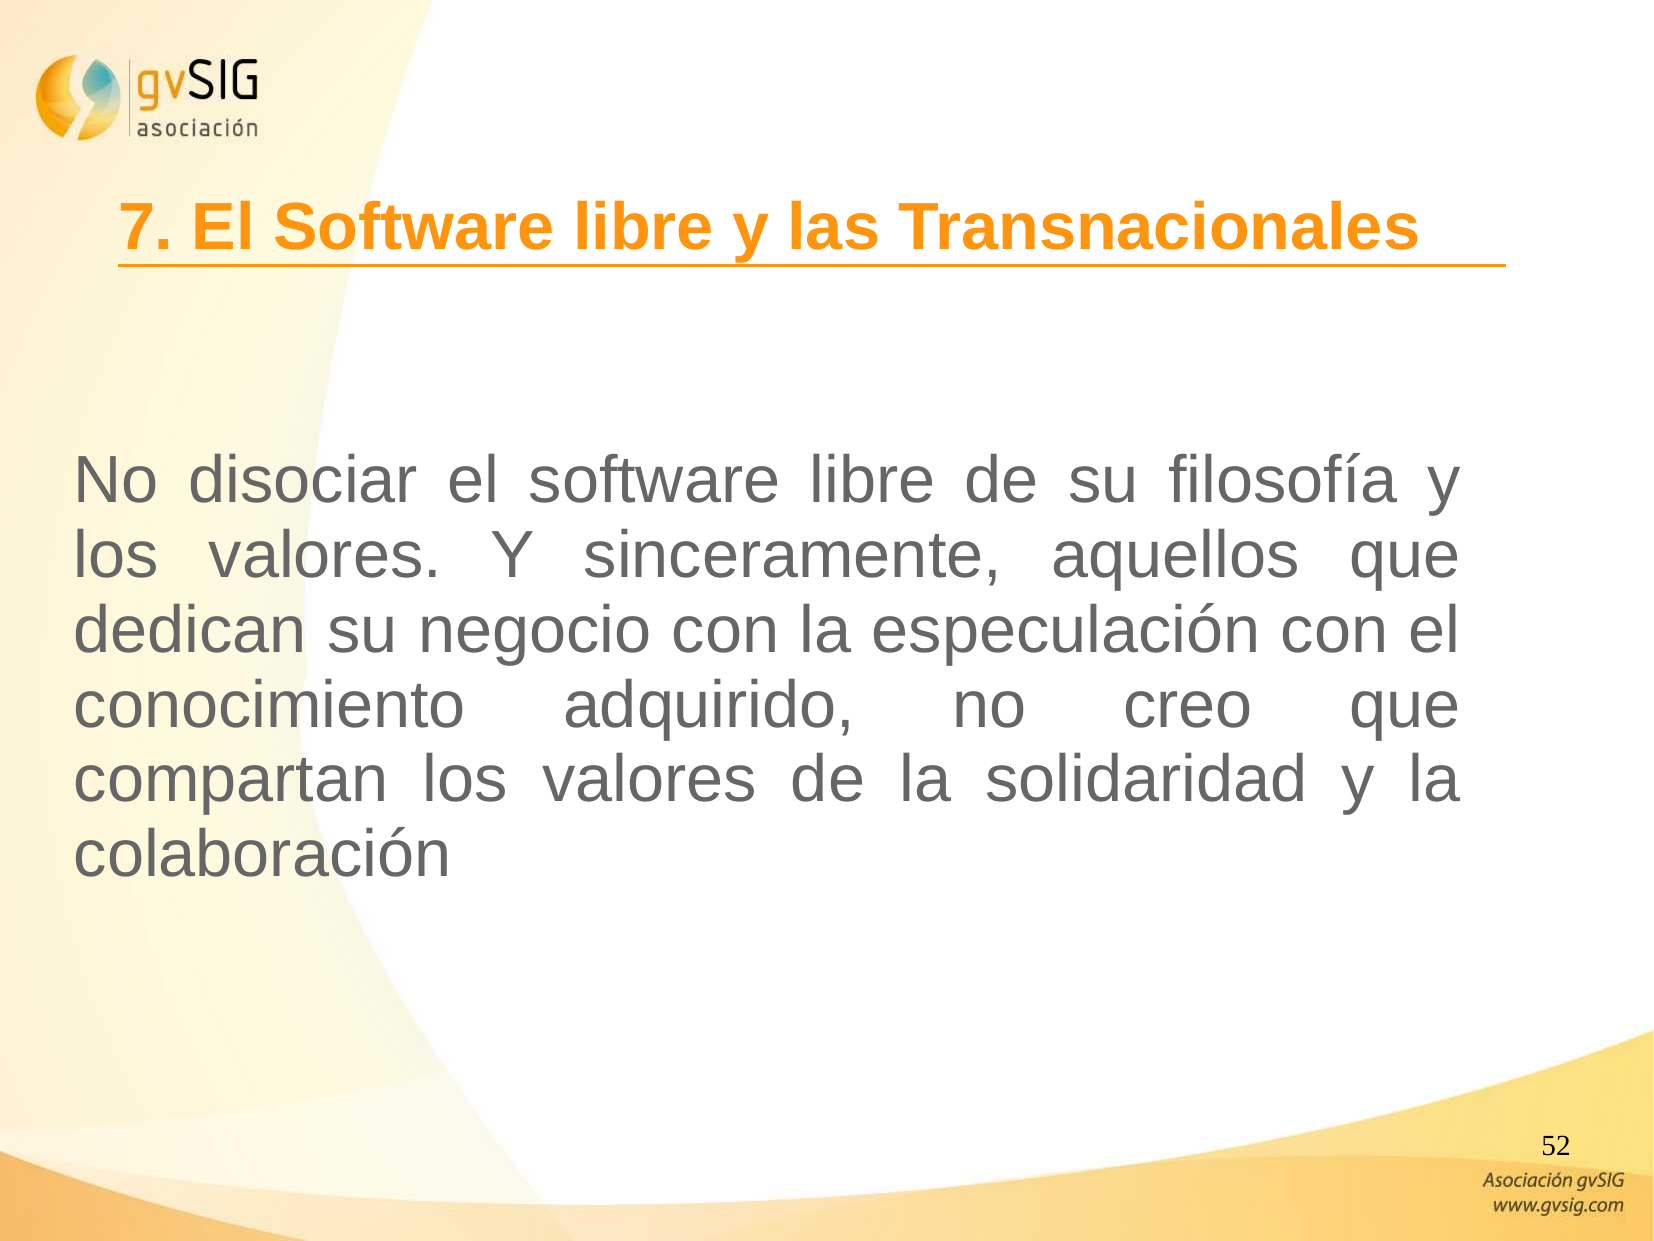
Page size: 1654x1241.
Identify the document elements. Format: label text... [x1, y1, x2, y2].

text_box No disociar el software libre de su filosofía y los valores. Y sinceramente, aquellos que dedican su negocio con la especulación con el conocimiento adquirido, no creo que compartan los valores de la solidaridad y la colaboración [59, 360, 1477, 899]
picture [0, 0, 1654, 1241]
title 7. El Software libre y las Transnacionales [118, 177, 1607, 276]
